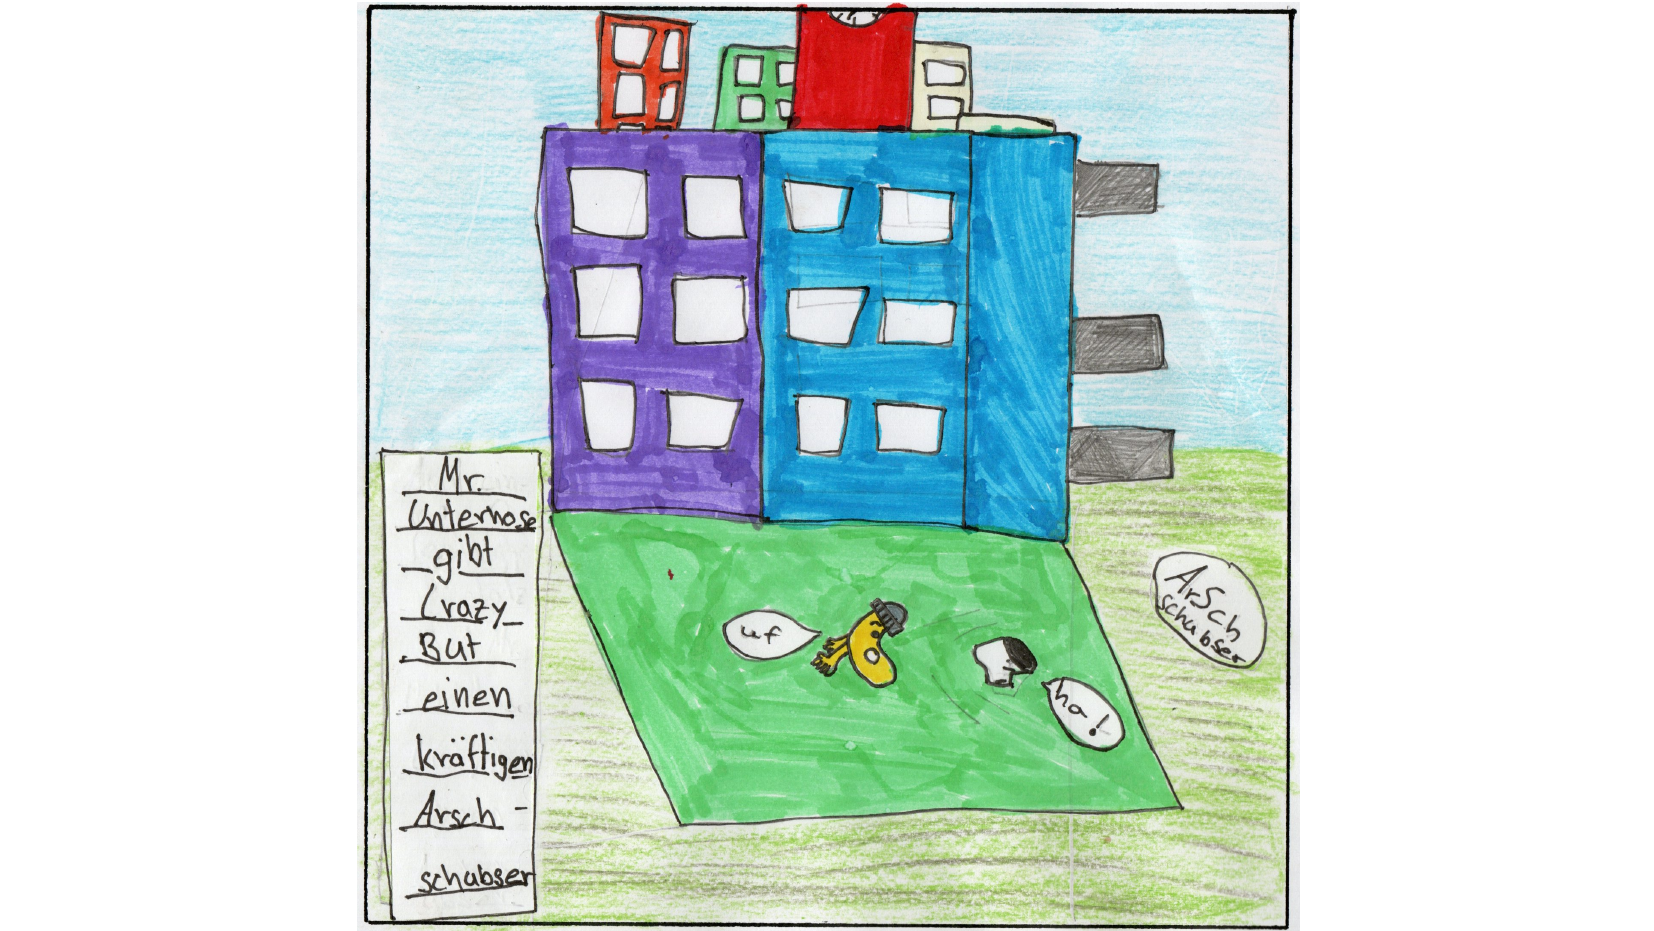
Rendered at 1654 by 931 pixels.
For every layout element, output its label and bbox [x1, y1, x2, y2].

picture [357, 2, 1300, 931]
